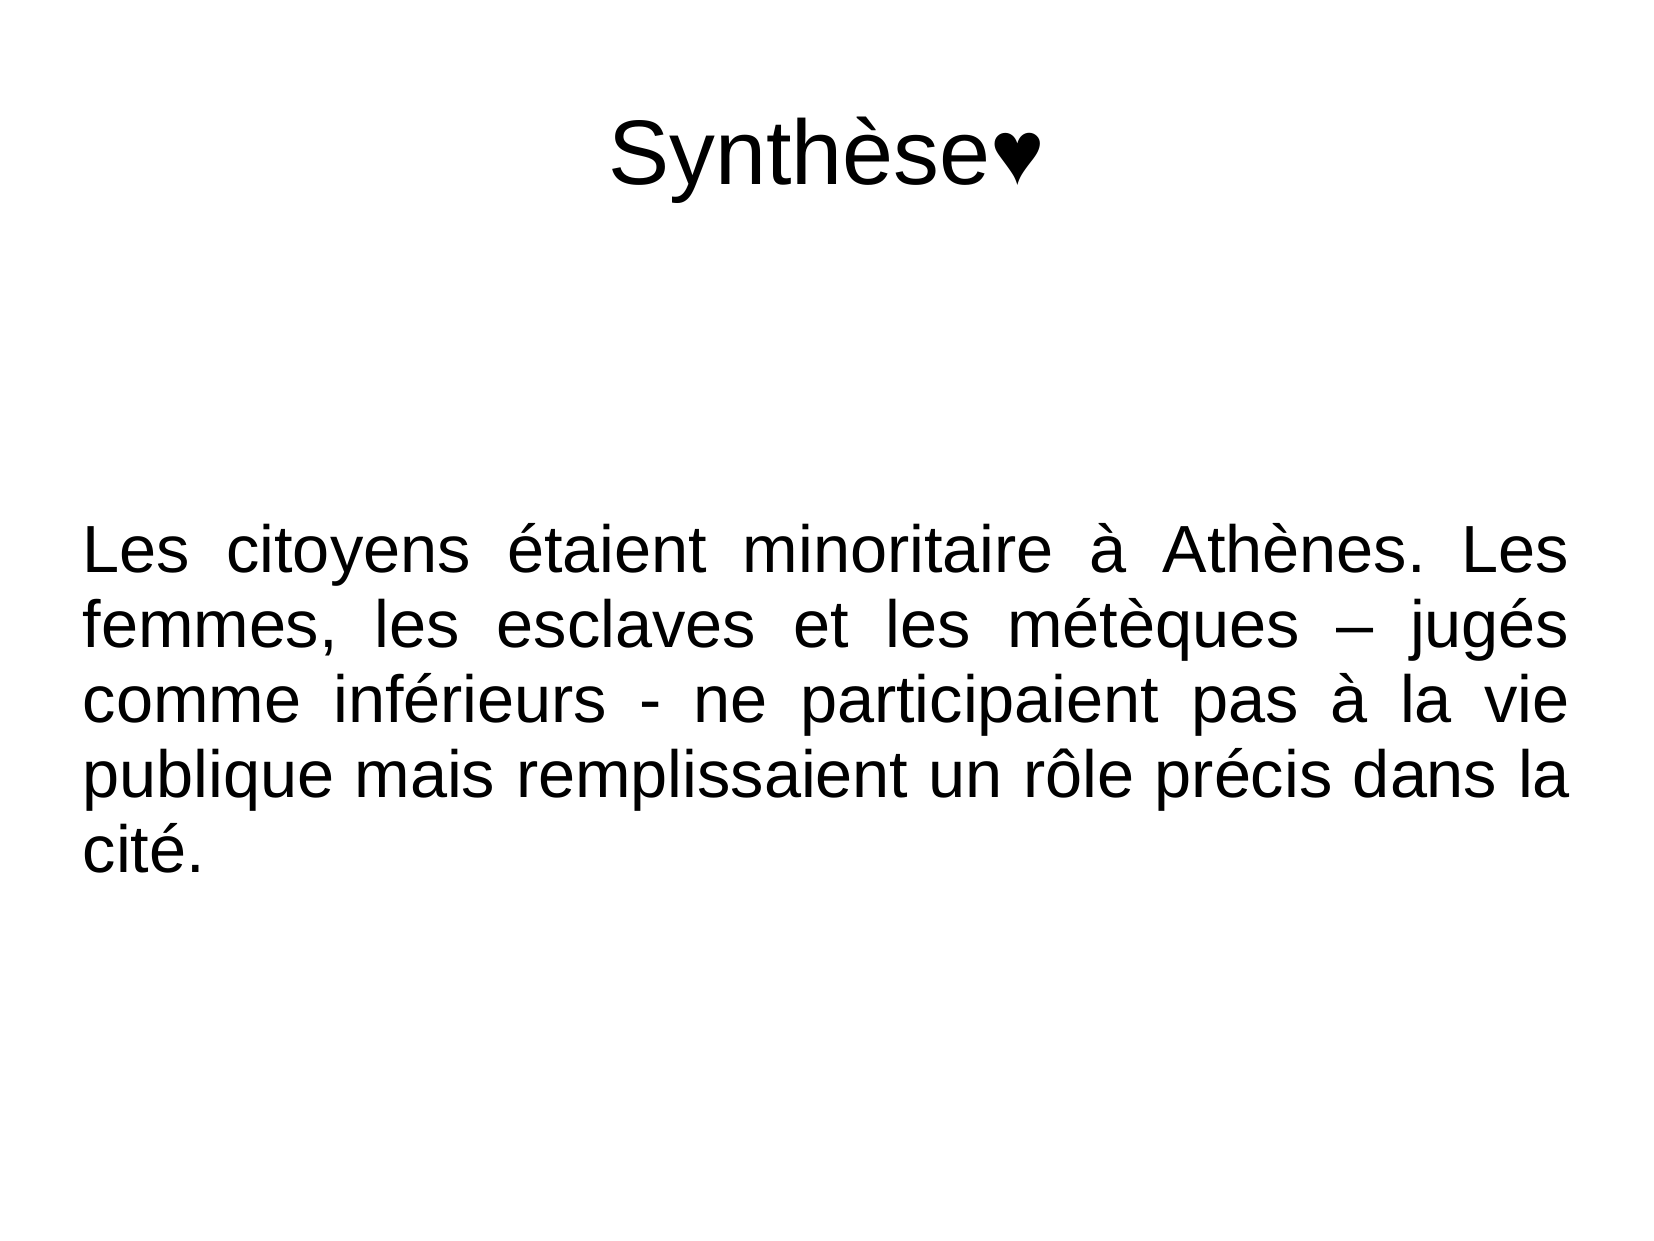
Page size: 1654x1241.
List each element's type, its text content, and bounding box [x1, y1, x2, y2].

subtitle Les citoyens étaient minoritaire à Athènes. Les femmes, les esclaves et les métèques – jugés comme inférieurs - ne participaient pas à la vie publique mais remplissaient un rôle précis dans la cité. [82, 297, 1571, 1102]
title Synthèse♥ [82, 56, 1571, 250]
